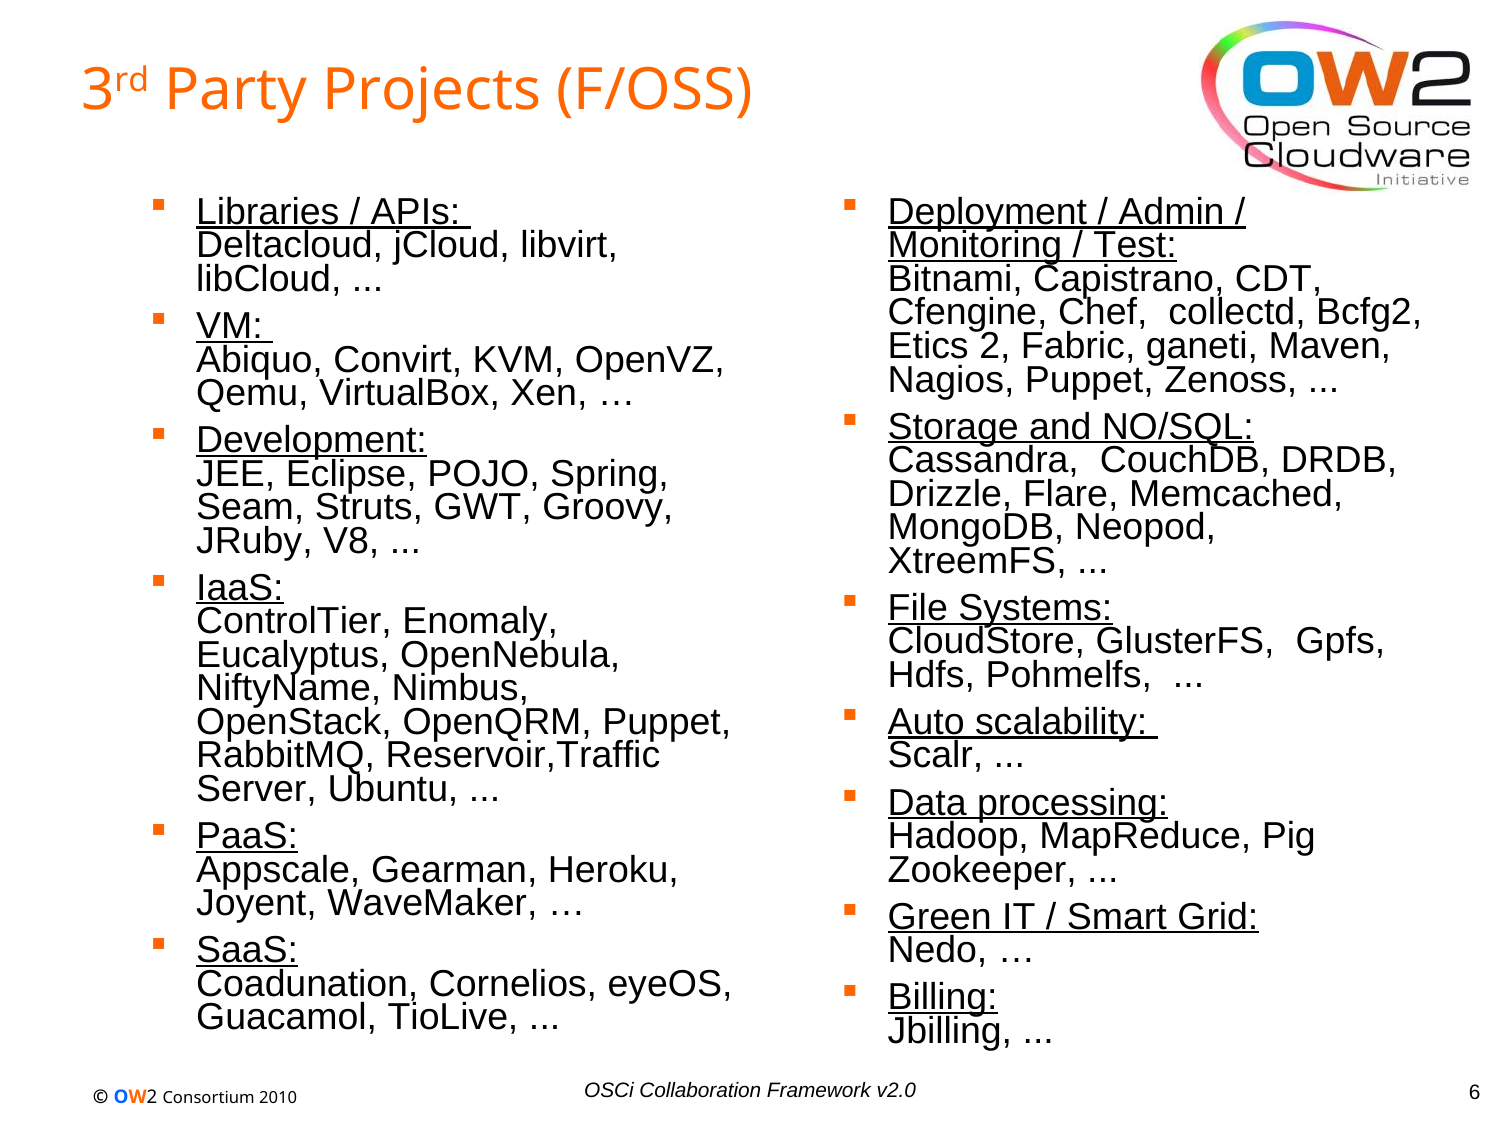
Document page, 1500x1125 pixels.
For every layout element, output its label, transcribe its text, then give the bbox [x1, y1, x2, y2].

list Deployment / Admin / Monitoring / Test: Bitnami, Capistrano, CDT, Cfengine, Chef, collectd, Bcfg2, Etics 2, Fabric, ganeti, Maven, Nagios, Puppet, Zenoss, ... Storage and NO/SQL: Cassandra, CouchDB, DRDB, Drizzle, Flare, Memcached, MongoDB, Neopod, XtreemFS, ... File Systems: CloudStore, GlusterFS, Gpfs, Hdfs, Pohmelfs, ... Auto scalability: Scalr, ... Data processing: Hadoop, MapReduce, Pig Zookeeper, ... Green IT / Smart Grid: Nedo, … Billing: Jbilling, ... [766, 197, 1425, 1060]
title 3rd Party Projects (F/OSS) [81, 43, 1182, 213]
picture [1199, 19, 1472, 195]
list Libraries / APIs: Deltacloud, jCloud, libvirt, libCloud, ... VM: Abiquo, Convirt, KVM, OpenVZ, Qemu, VirtualBox, Xen, … Development: JEE, Eclipse, POJO, Spring, Seam, Struts, GWT, Groovy, JRuby, V8, ... IaaS: ControlTier, Enomaly, Eucalyptus, OpenNebula, NiftyName, Nimbus, OpenStack, OpenQRM, Puppet, RabbitMQ, Reservoir,Traffic Server, Ubuntu, ... PaaS: Appscale, Gearman, Heroku, Joyent, WaveMaker, … SaaS: Coadunation, Cornelios, eyeOS, Guacamol, TioLive, ... [74, 197, 734, 1047]
